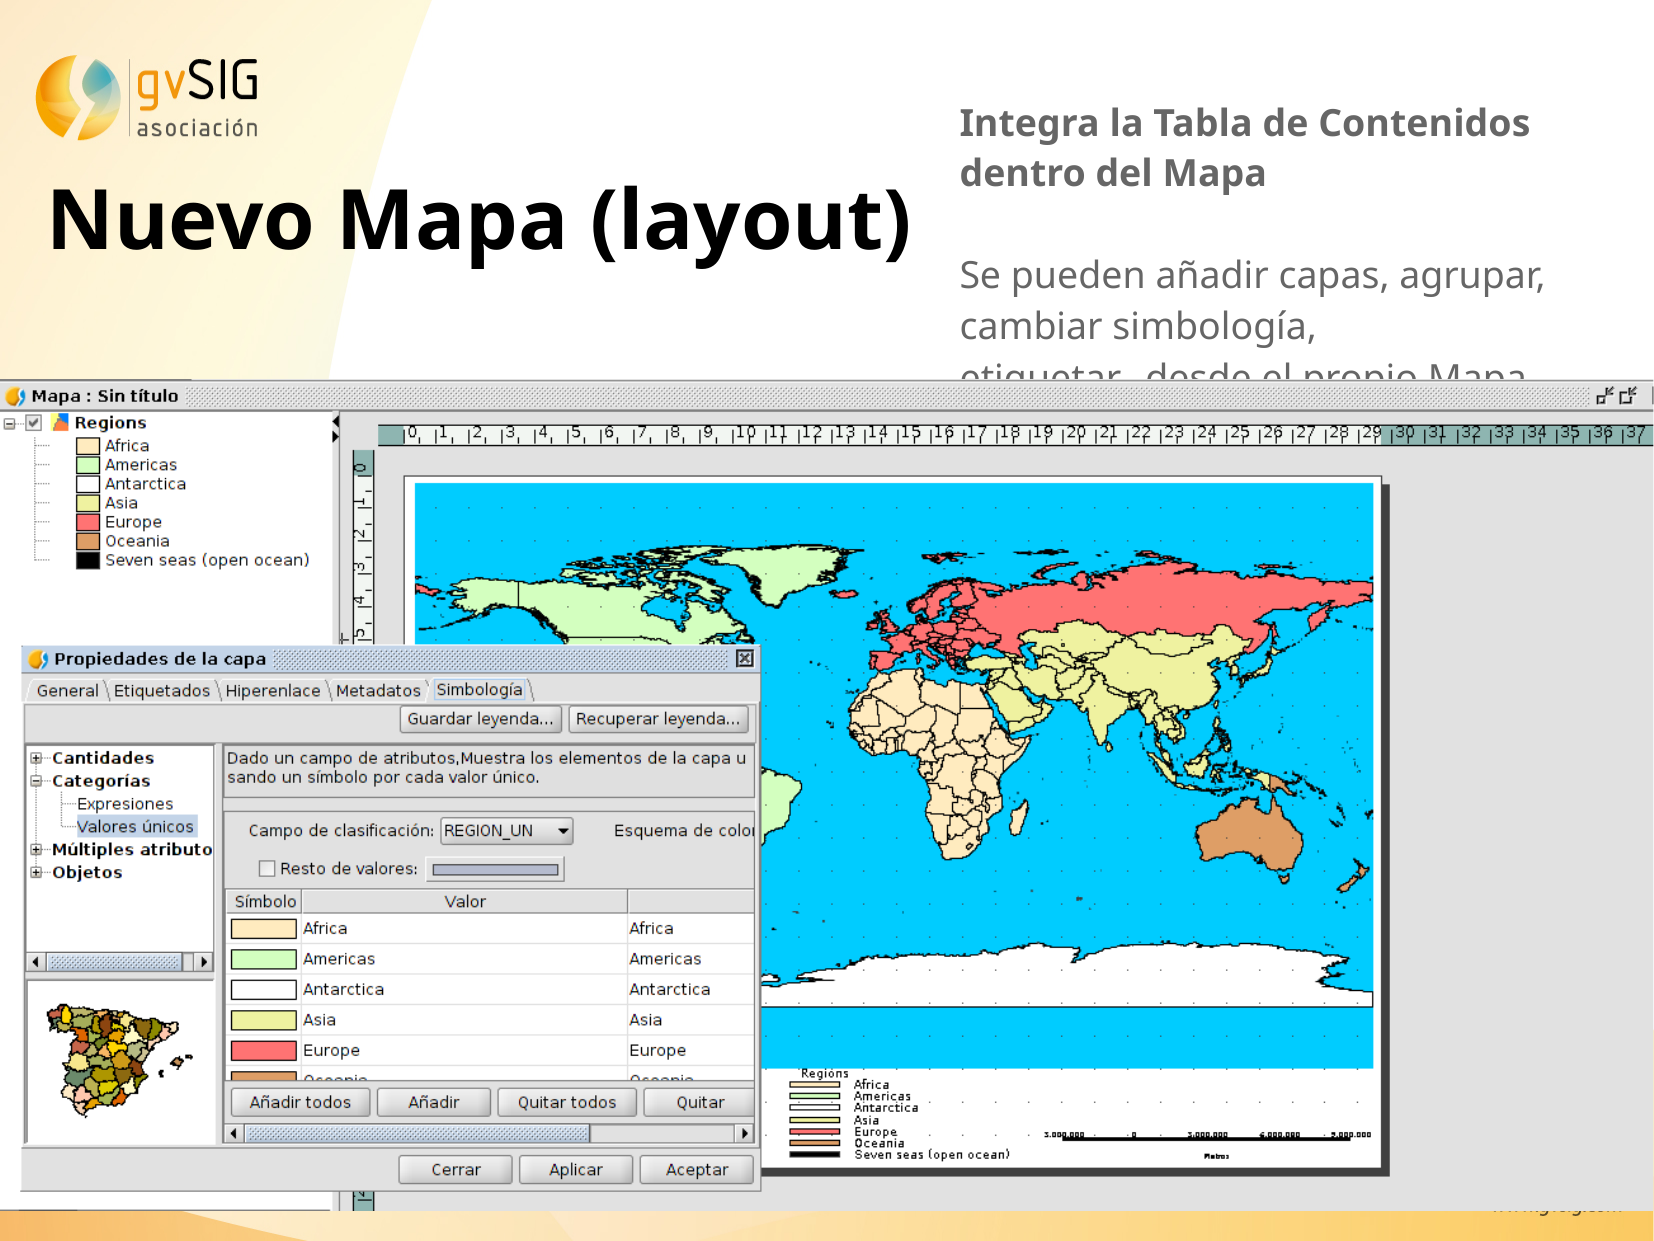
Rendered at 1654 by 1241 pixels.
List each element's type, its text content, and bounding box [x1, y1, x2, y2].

text_box Integra la Tabla de Contenidos dentro del Mapa Se pueden añadir capas, agrupar, cambiar simbología, etiquetar...desde el propio Mapa [944, 88, 1625, 379]
picture [0, 0, 1654, 1241]
title Nuevo Mapa (layout) [46, 170, 944, 265]
